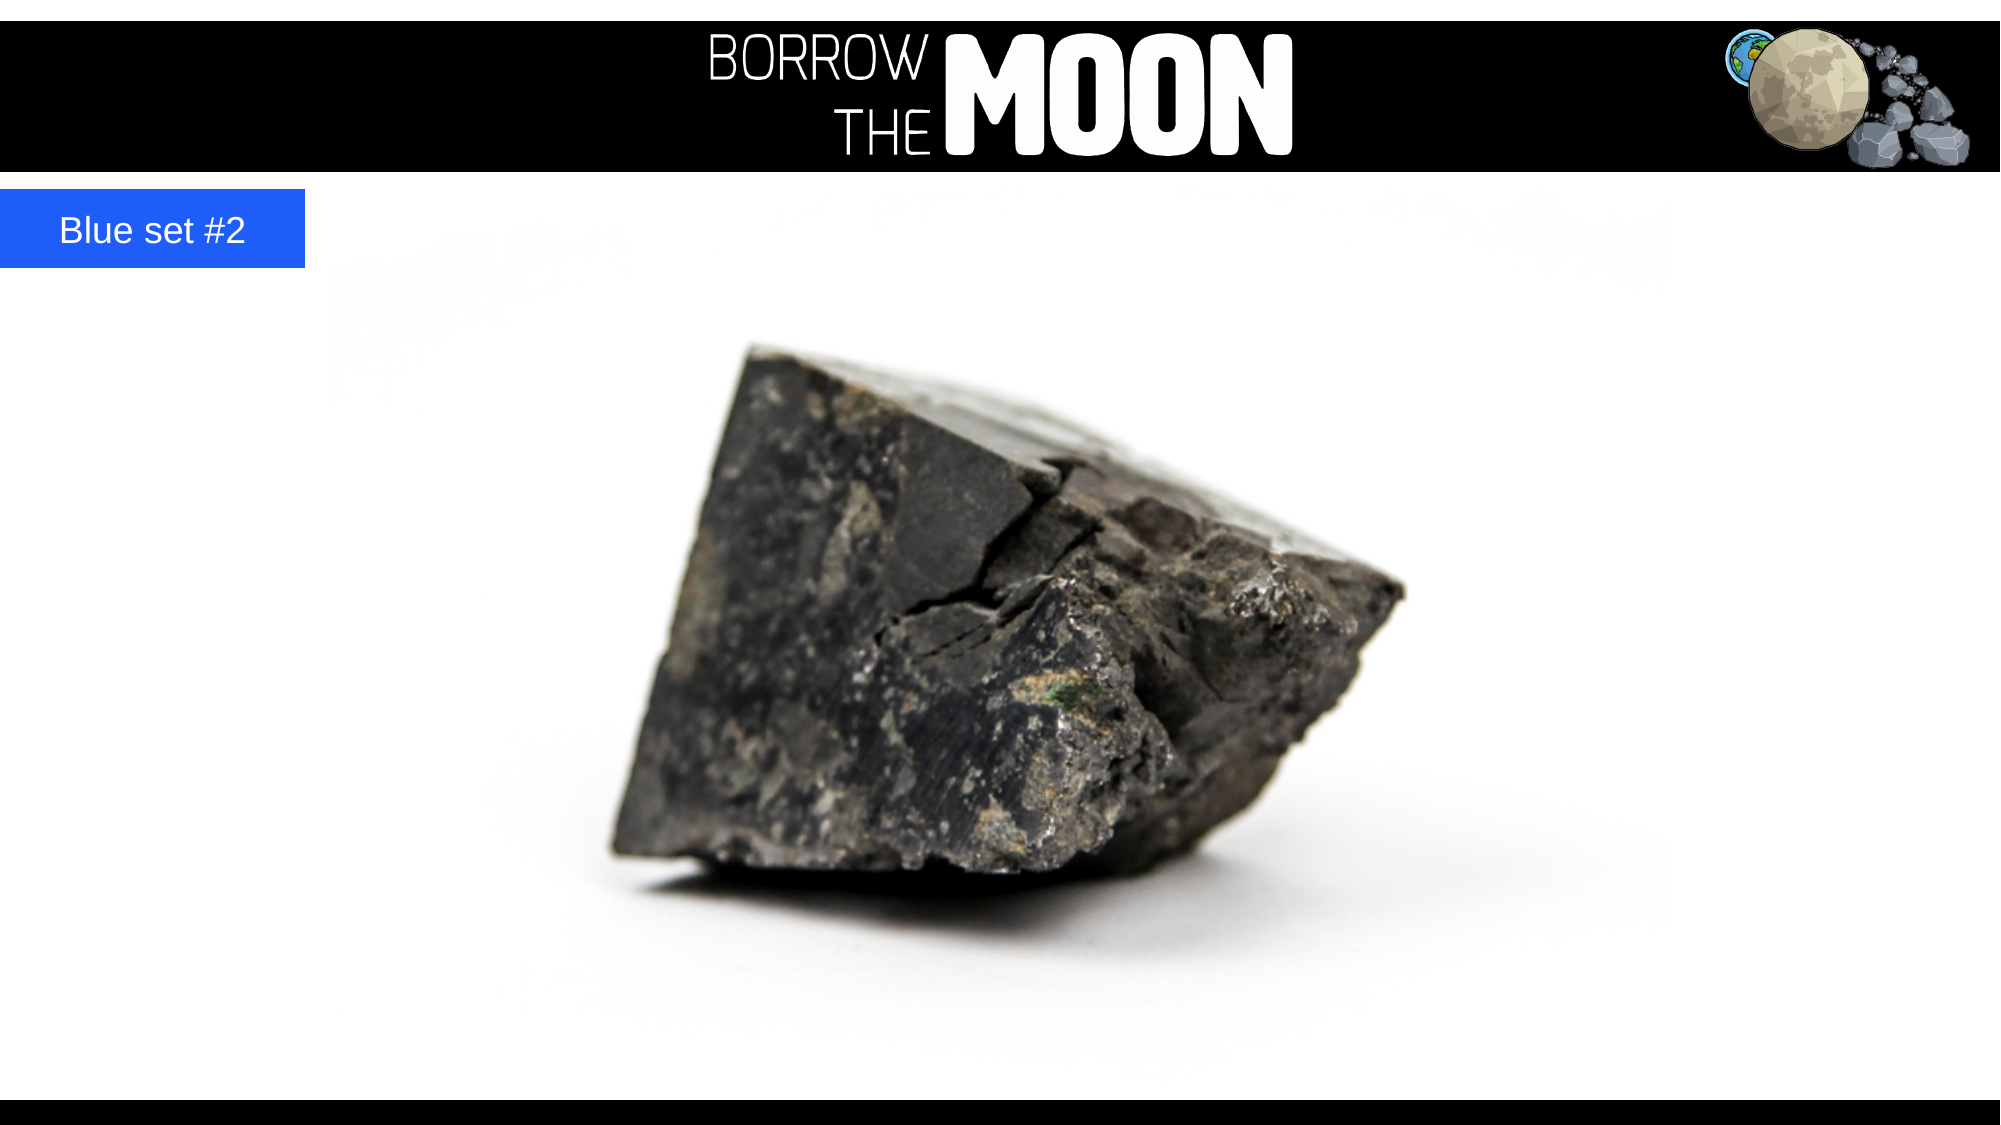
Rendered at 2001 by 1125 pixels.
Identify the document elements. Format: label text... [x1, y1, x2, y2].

text_box Blue set #2 [0, 189, 305, 268]
picture [328, 189, 1672, 1085]
